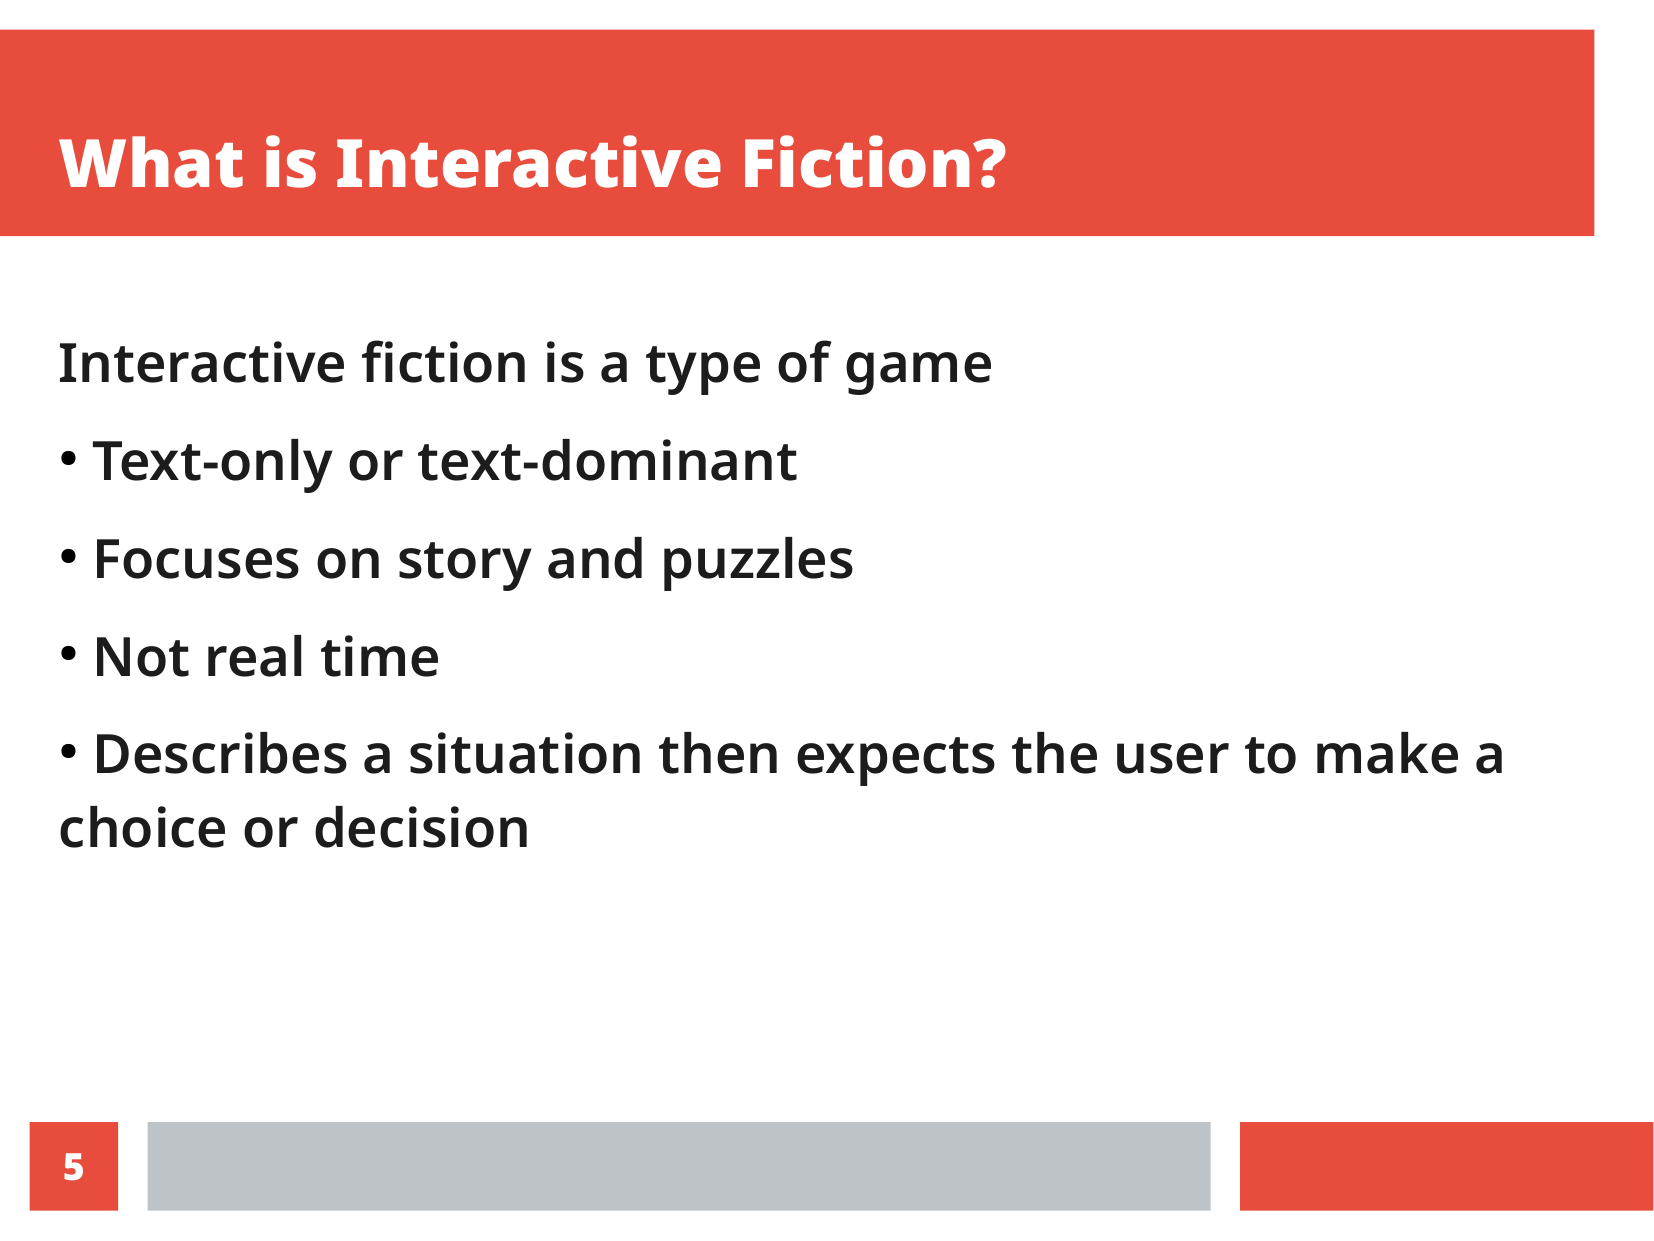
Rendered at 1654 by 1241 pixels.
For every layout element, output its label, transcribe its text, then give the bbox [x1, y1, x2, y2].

title What is Interactive Fiction? [59, 59, 1595, 207]
list Interactive fiction is a type of game Text-only or text-dominant Focuses on story and puzzles Not real time Describes a situation then expects the user to make a choice or decision [59, 324, 1565, 1093]
